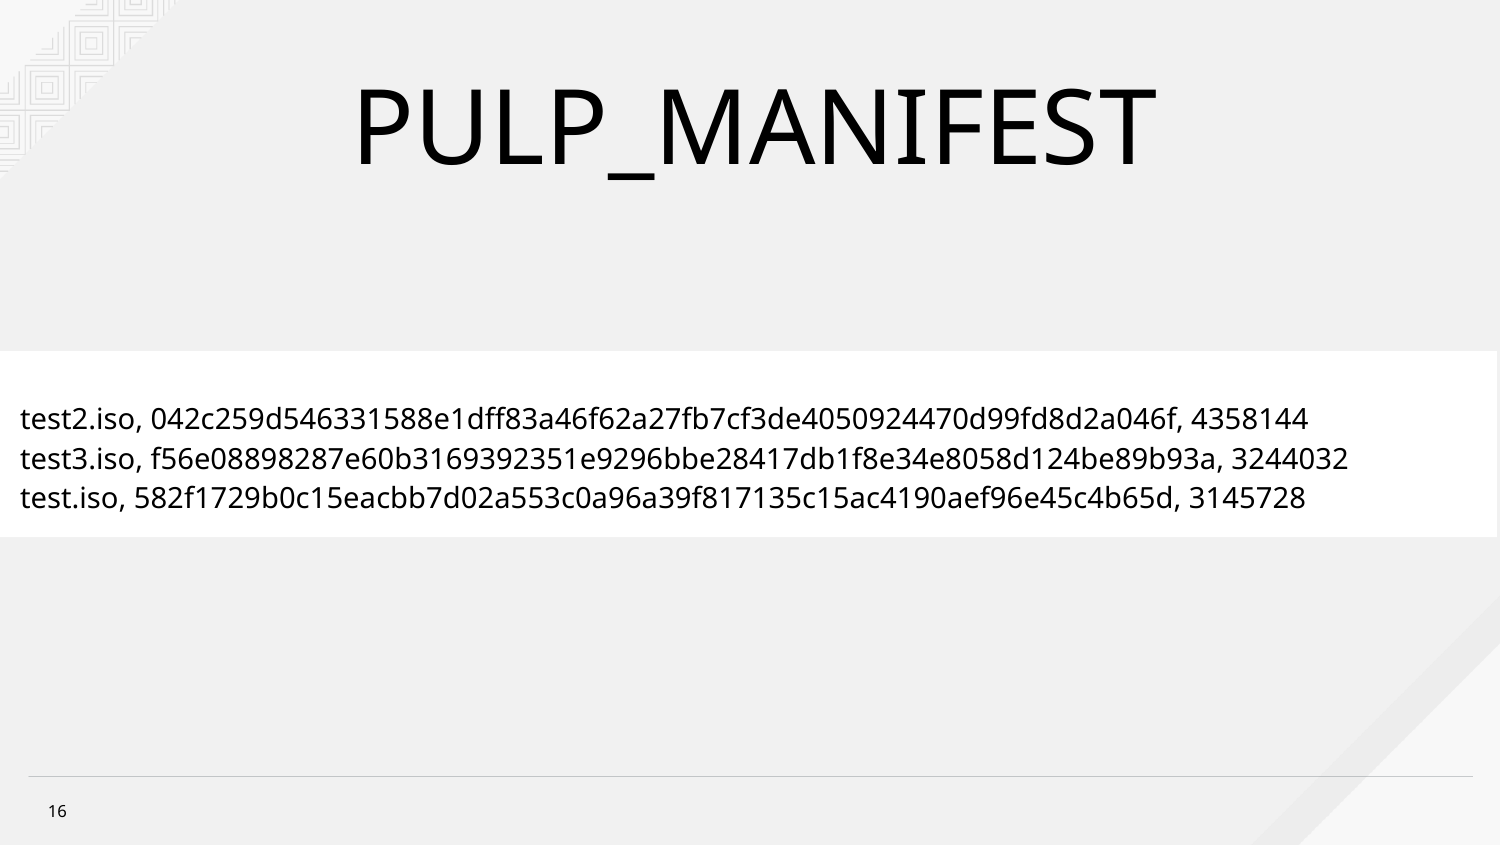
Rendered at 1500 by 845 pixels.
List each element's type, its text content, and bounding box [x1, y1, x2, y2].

text_box PULP_MANIFEST [219, 45, 1291, 183]
picture [0, 0, 1500, 845]
text_box test2.iso, 042c259d546331588e1dff83a46f62a27fb7cf3de4050924470d99fd8d2a046f, 4358144 test3.iso, f56e08898287e60b3169392351e9296bbe28417db1f8e34e8058d124be89b93a, 3244032 test.iso, 582f1729b0c15eacbb7d02a553c0a96a39f817135c15ac4190aef96e45c4b65d, 3145728 [0, 351, 1497, 538]
